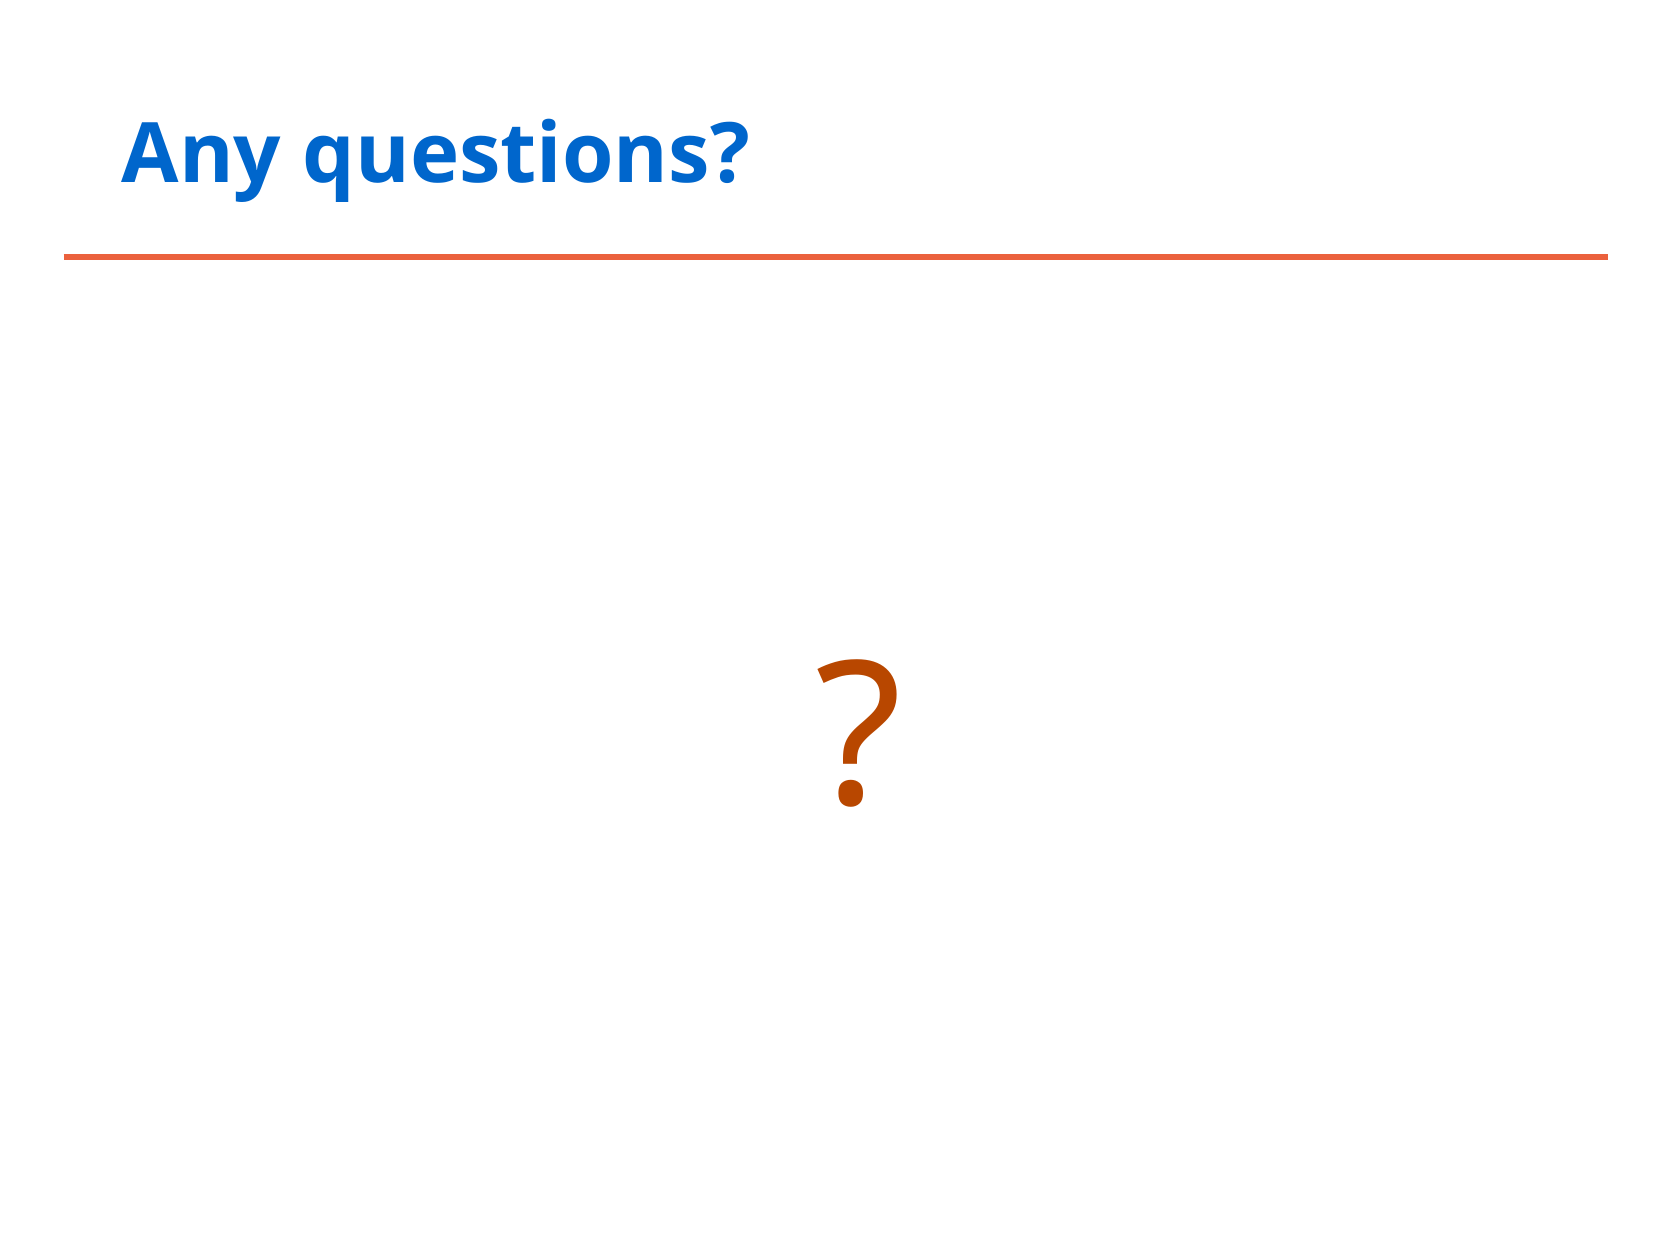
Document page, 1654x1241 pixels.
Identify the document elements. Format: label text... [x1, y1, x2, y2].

subtitle ? [121, 322, 1561, 1133]
title Any questions? [121, 46, 1534, 254]
